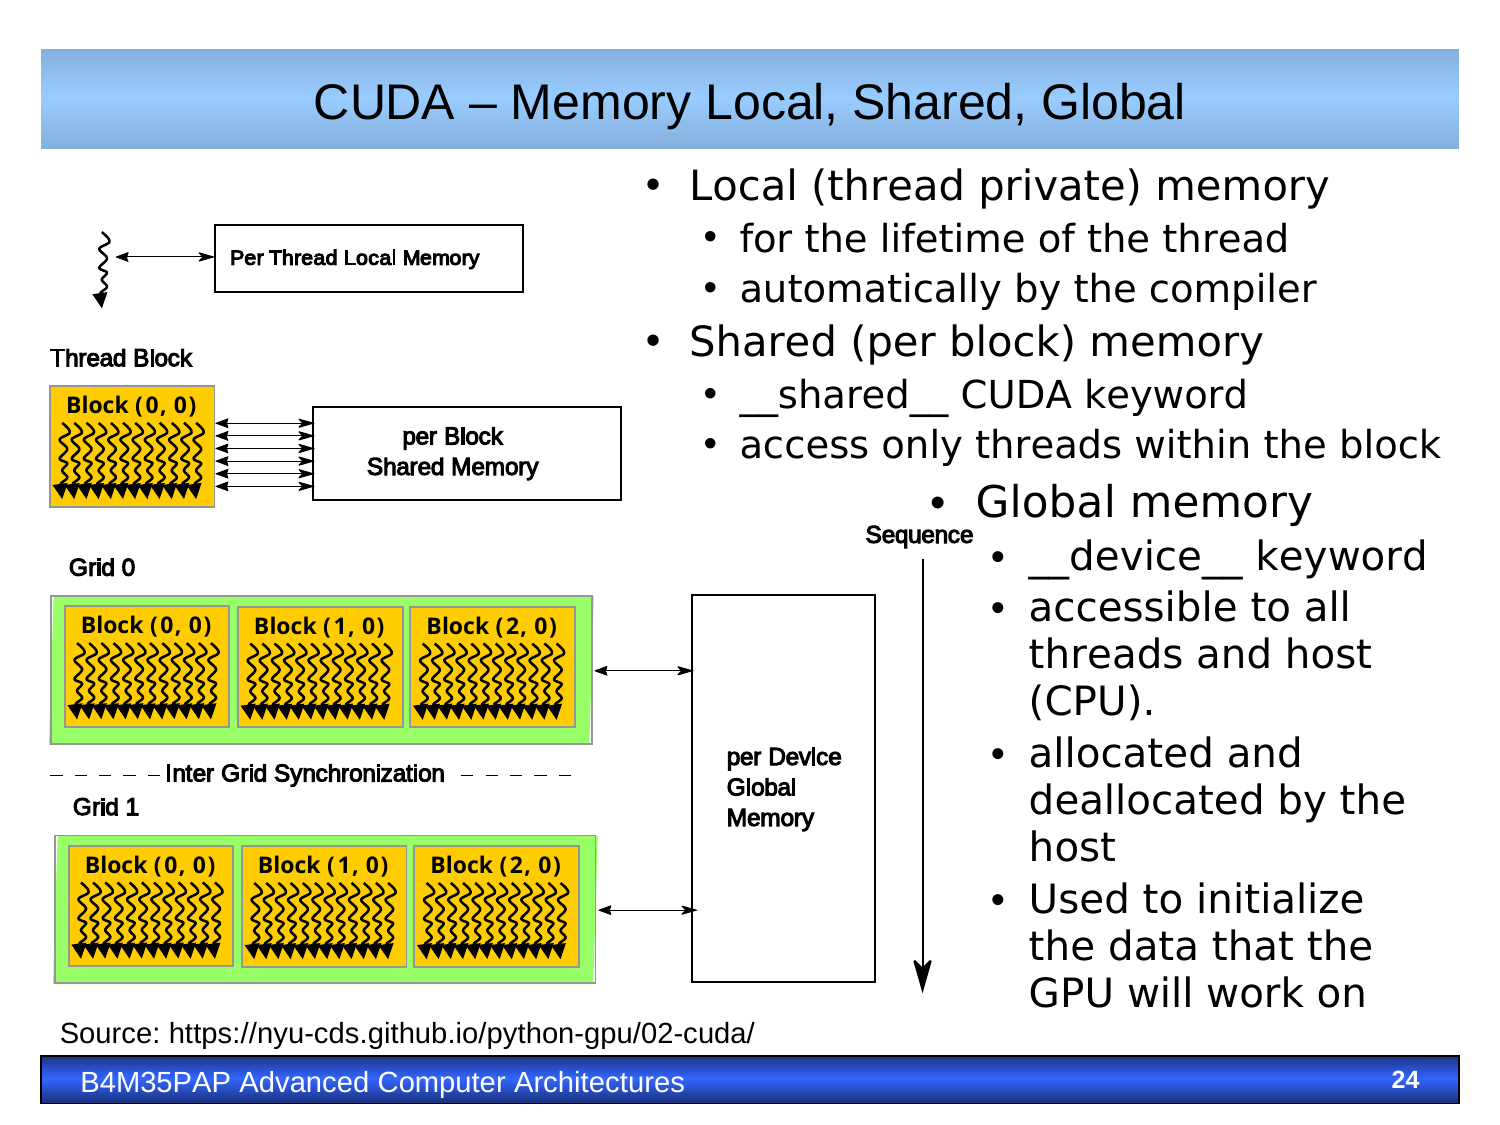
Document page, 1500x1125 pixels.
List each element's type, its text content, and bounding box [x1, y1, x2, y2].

list Global memory __device__ keyword accessible to all threads and host (CPU). allocated and deallocated by the host Used to initialize the data that the GPU will work on [915, 468, 1458, 1038]
list Local (thread private) memory for the lifetime of the thread automatically by the compiler Shared (per block) memory __shared__ CUDA keyword access only threads within the block [1027, 151, 1462, 484]
picture [0, 143, 1027, 1045]
title CUDA – Memory Local, Shared, Global [41, 49, 1459, 149]
text_box Source: https://nyu-cds.github.io/python-gpu/02-cuda/ [45, 1009, 1400, 1058]
